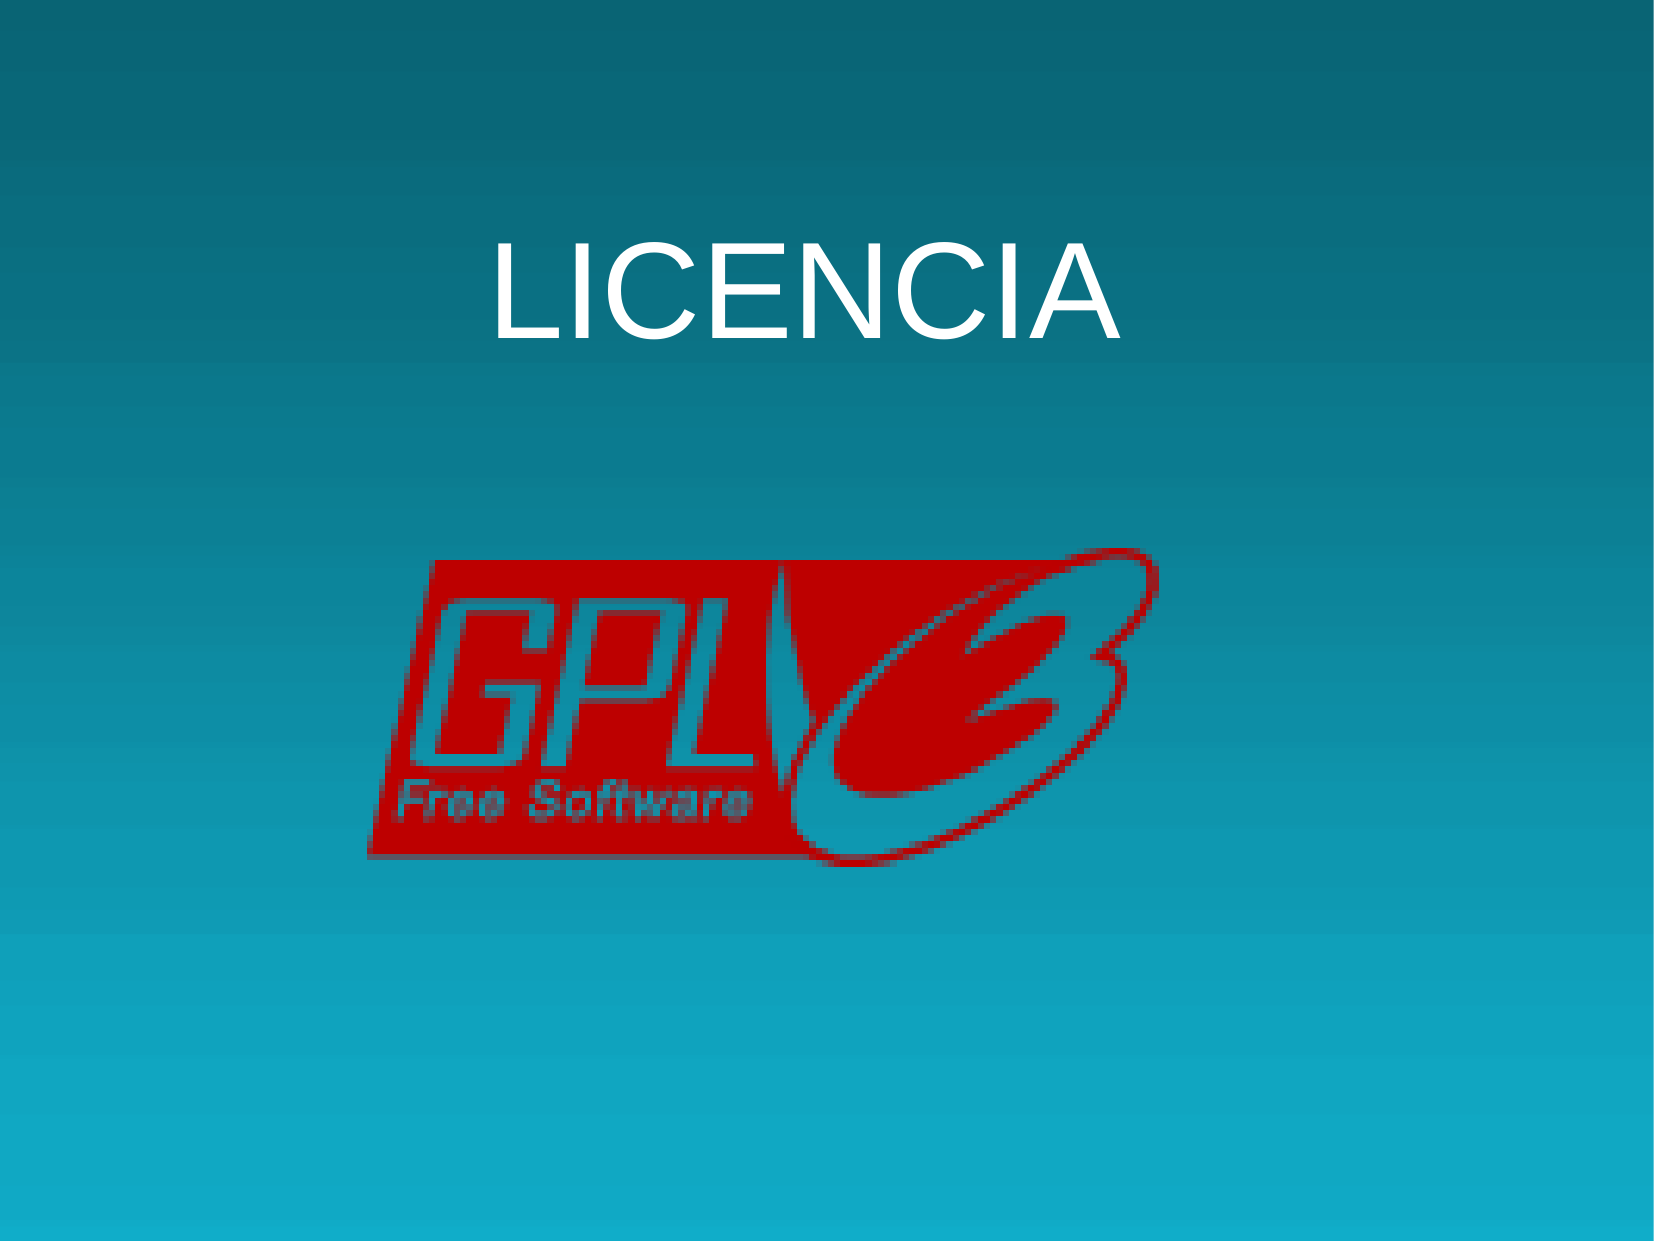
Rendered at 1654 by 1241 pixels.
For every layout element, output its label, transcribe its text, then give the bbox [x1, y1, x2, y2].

picture [0, 0, 1654, 1241]
text_box LICENCIA [472, 206, 1137, 376]
